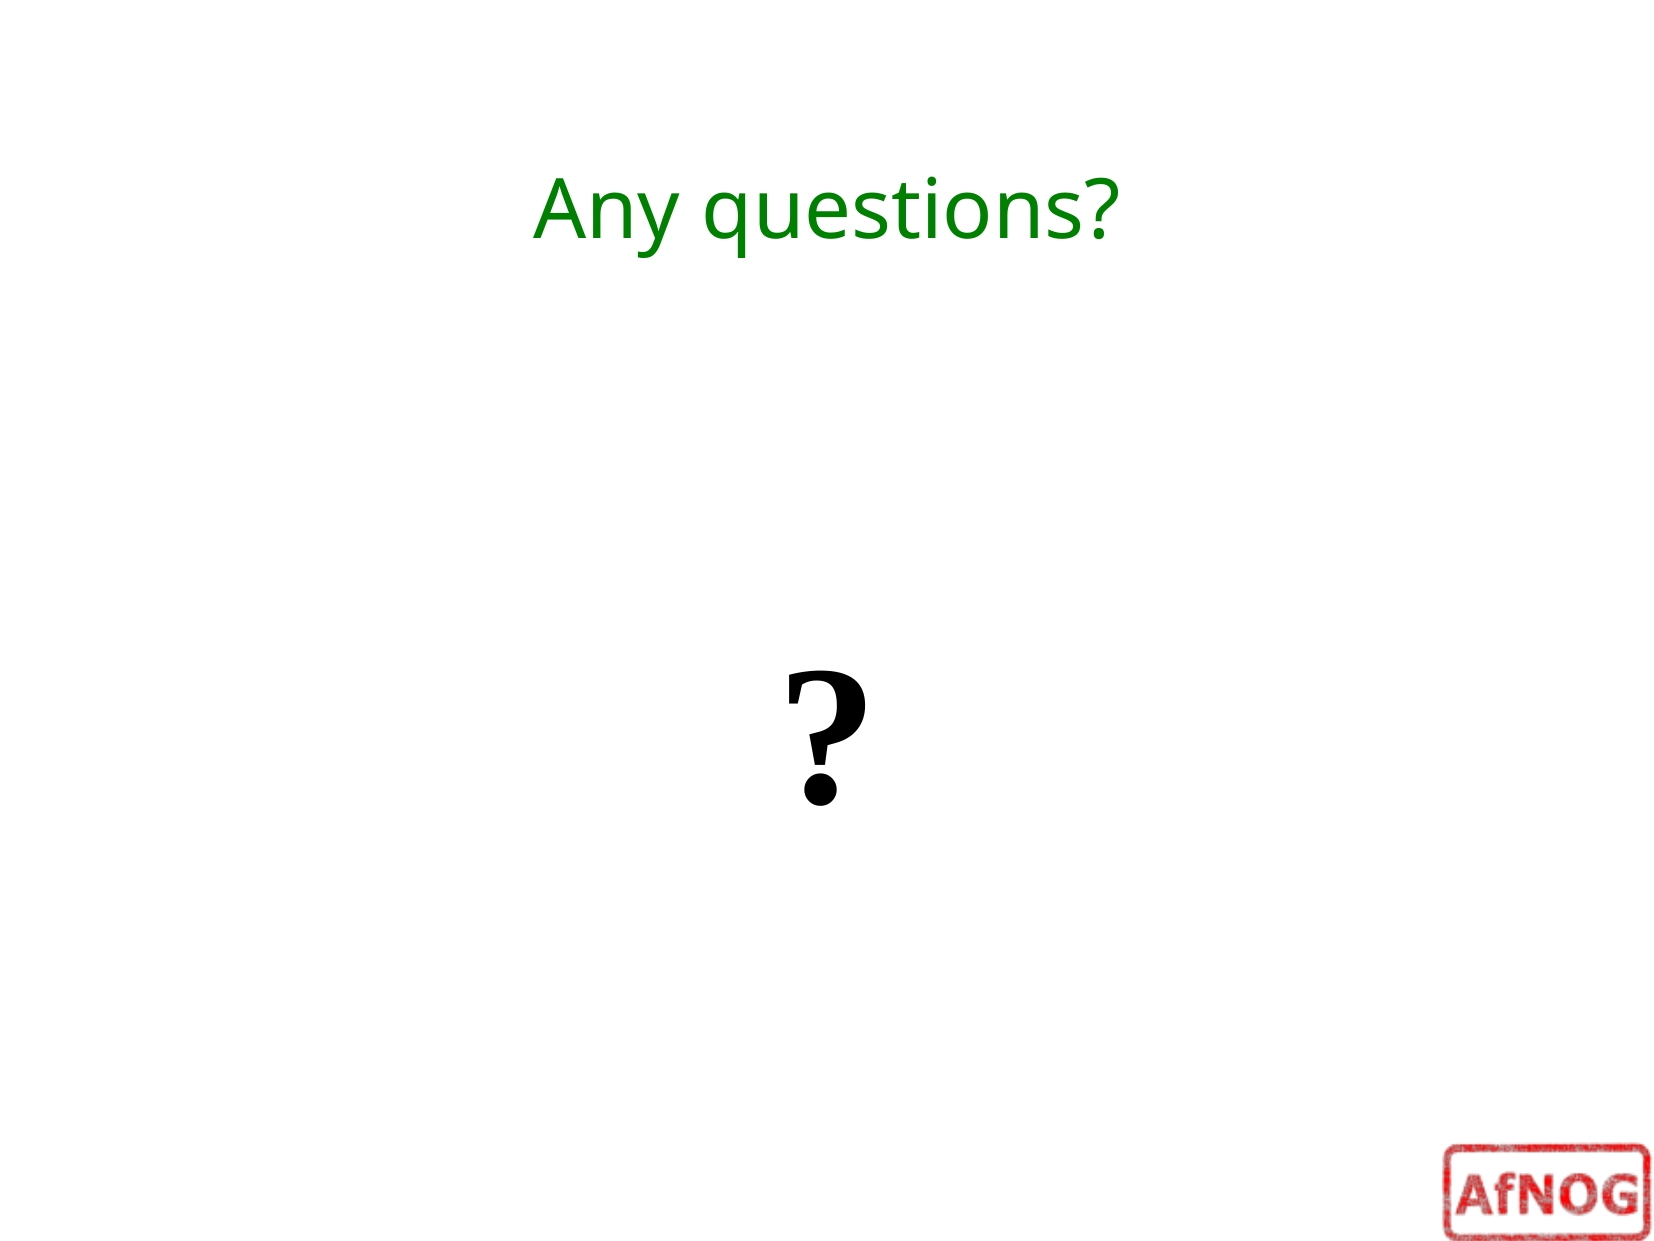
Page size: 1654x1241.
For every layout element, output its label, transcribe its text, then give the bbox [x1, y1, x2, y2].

subtitle ? [121, 344, 1533, 1127]
picture [1441, 1141, 1654, 1241]
title Any questions? [121, 102, 1533, 311]
